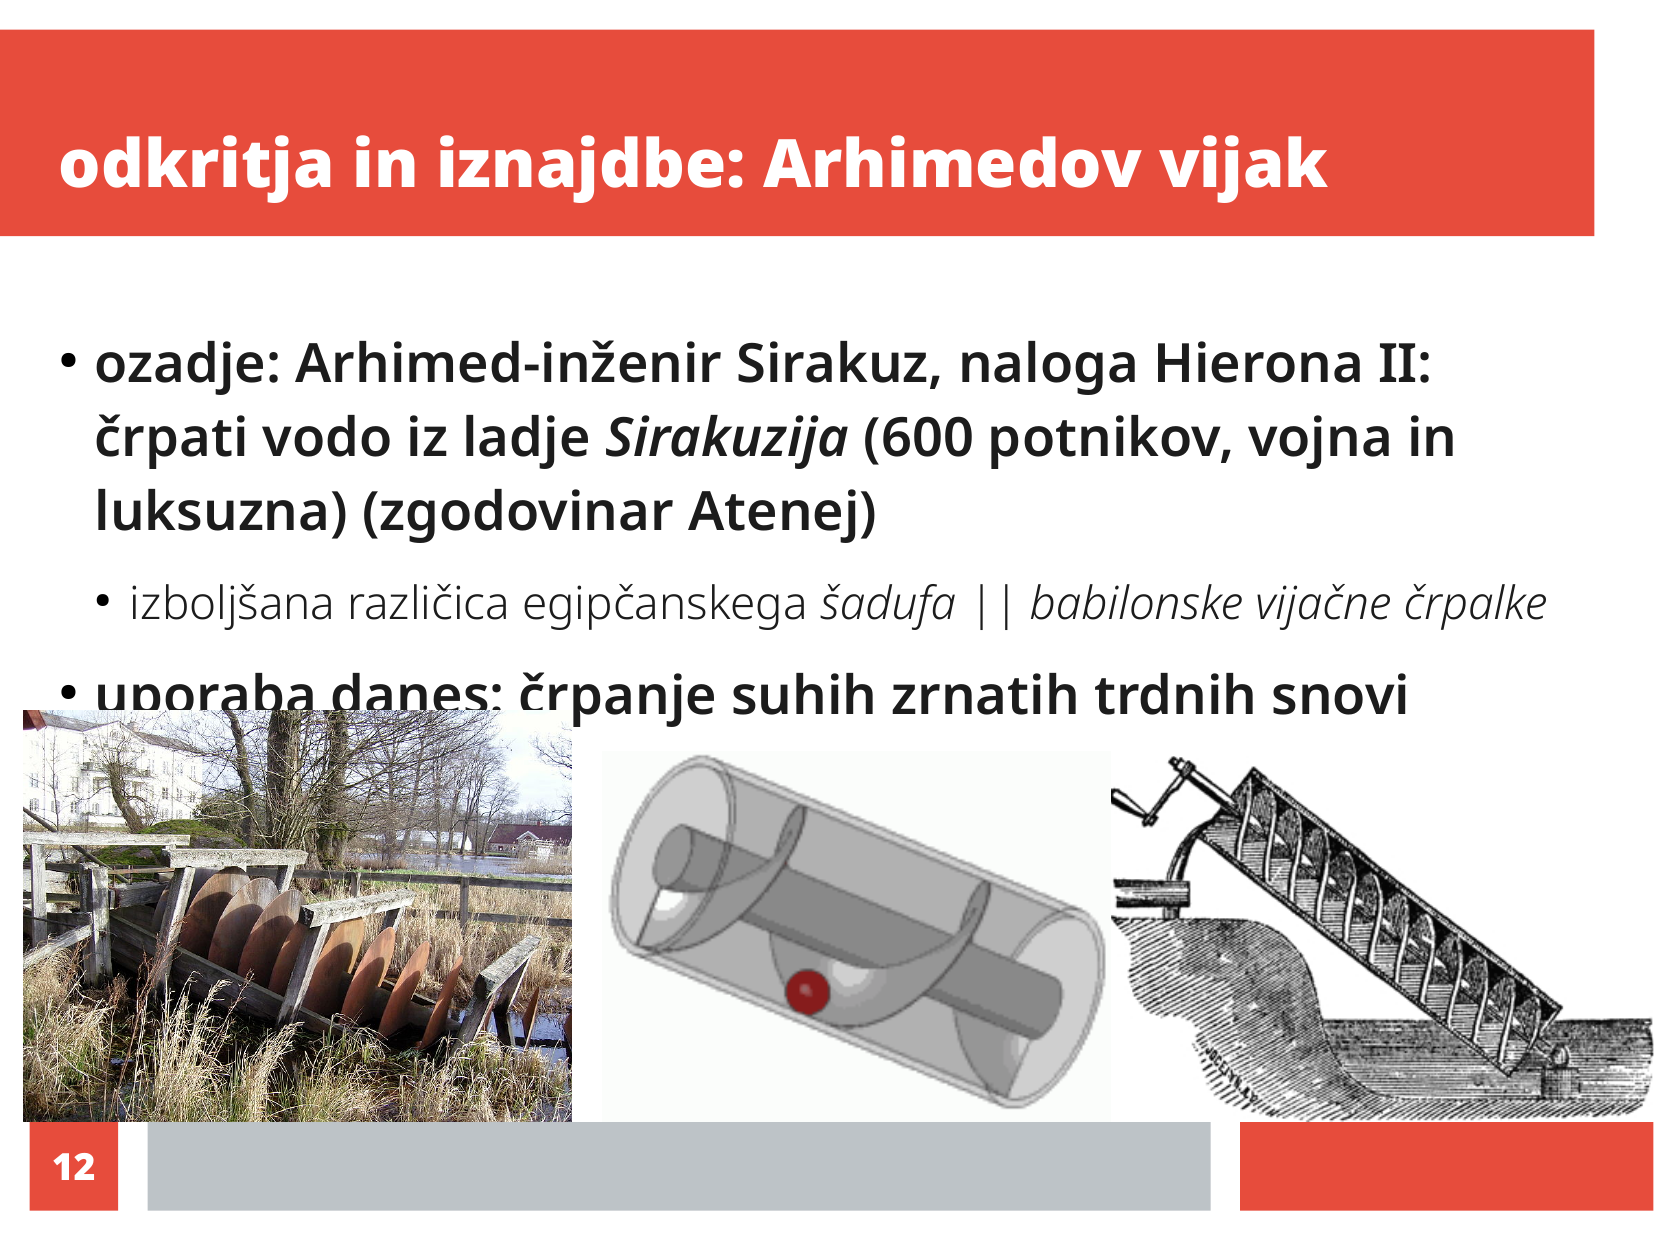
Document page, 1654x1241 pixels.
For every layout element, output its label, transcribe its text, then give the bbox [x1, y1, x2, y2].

picture [23, 710, 572, 1123]
list ozadje: Arhimed-inženir Sirakuz, naloga Hierona II: črpati vodo iz ladje Sirakuzija (600 potnikov, vojna in luksuzna) (zgodovinar Atenej) izboljšana različica egipčanskega šadufa || babilonske vijačne črpalke uporaba danes: črpanje suhih zrnatih trdnih snovi (premo, žito) [59, 324, 1565, 1093]
picture [602, 751, 1654, 1123]
title odkritja in iznajdbe: Arhimedov vijak [59, 59, 1595, 207]
